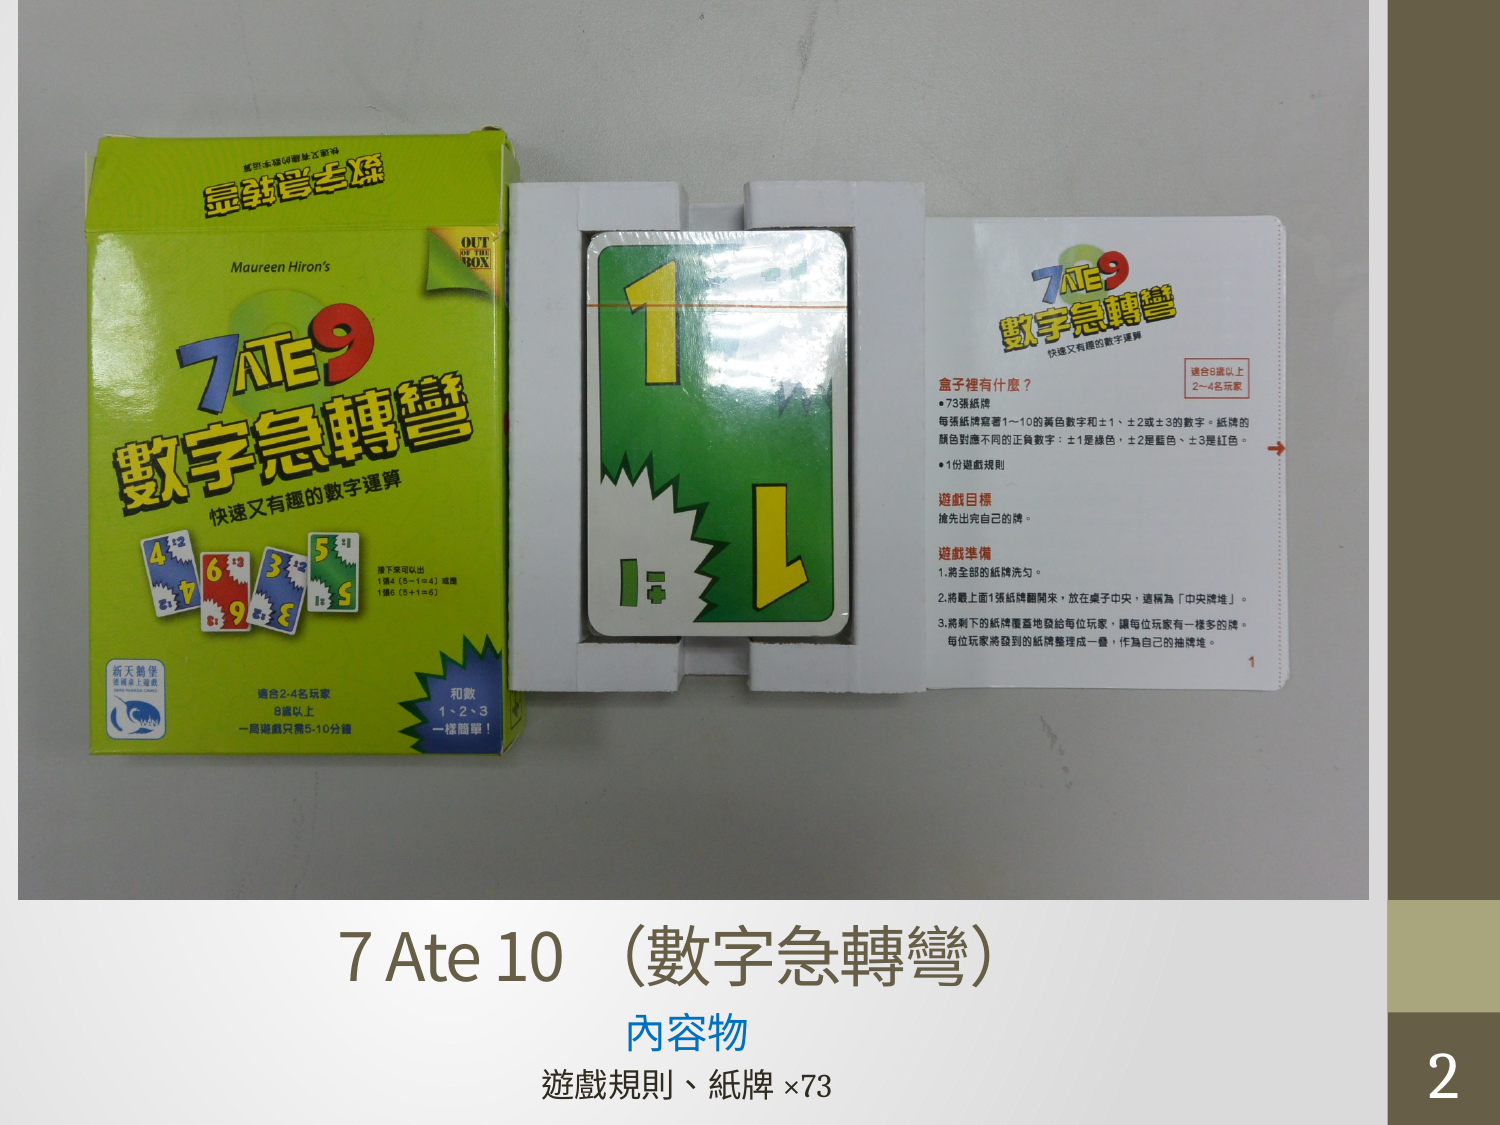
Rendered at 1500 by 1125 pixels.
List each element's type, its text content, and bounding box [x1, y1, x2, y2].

text_box 2 [1387, 1023, 1500, 1119]
title 7 Ate 10（數字急轉彎） [49, 905, 1325, 999]
picture [18, 0, 1369, 900]
list 內容物 遊戲規則、紙牌×73 [49, 999, 1325, 1120]
